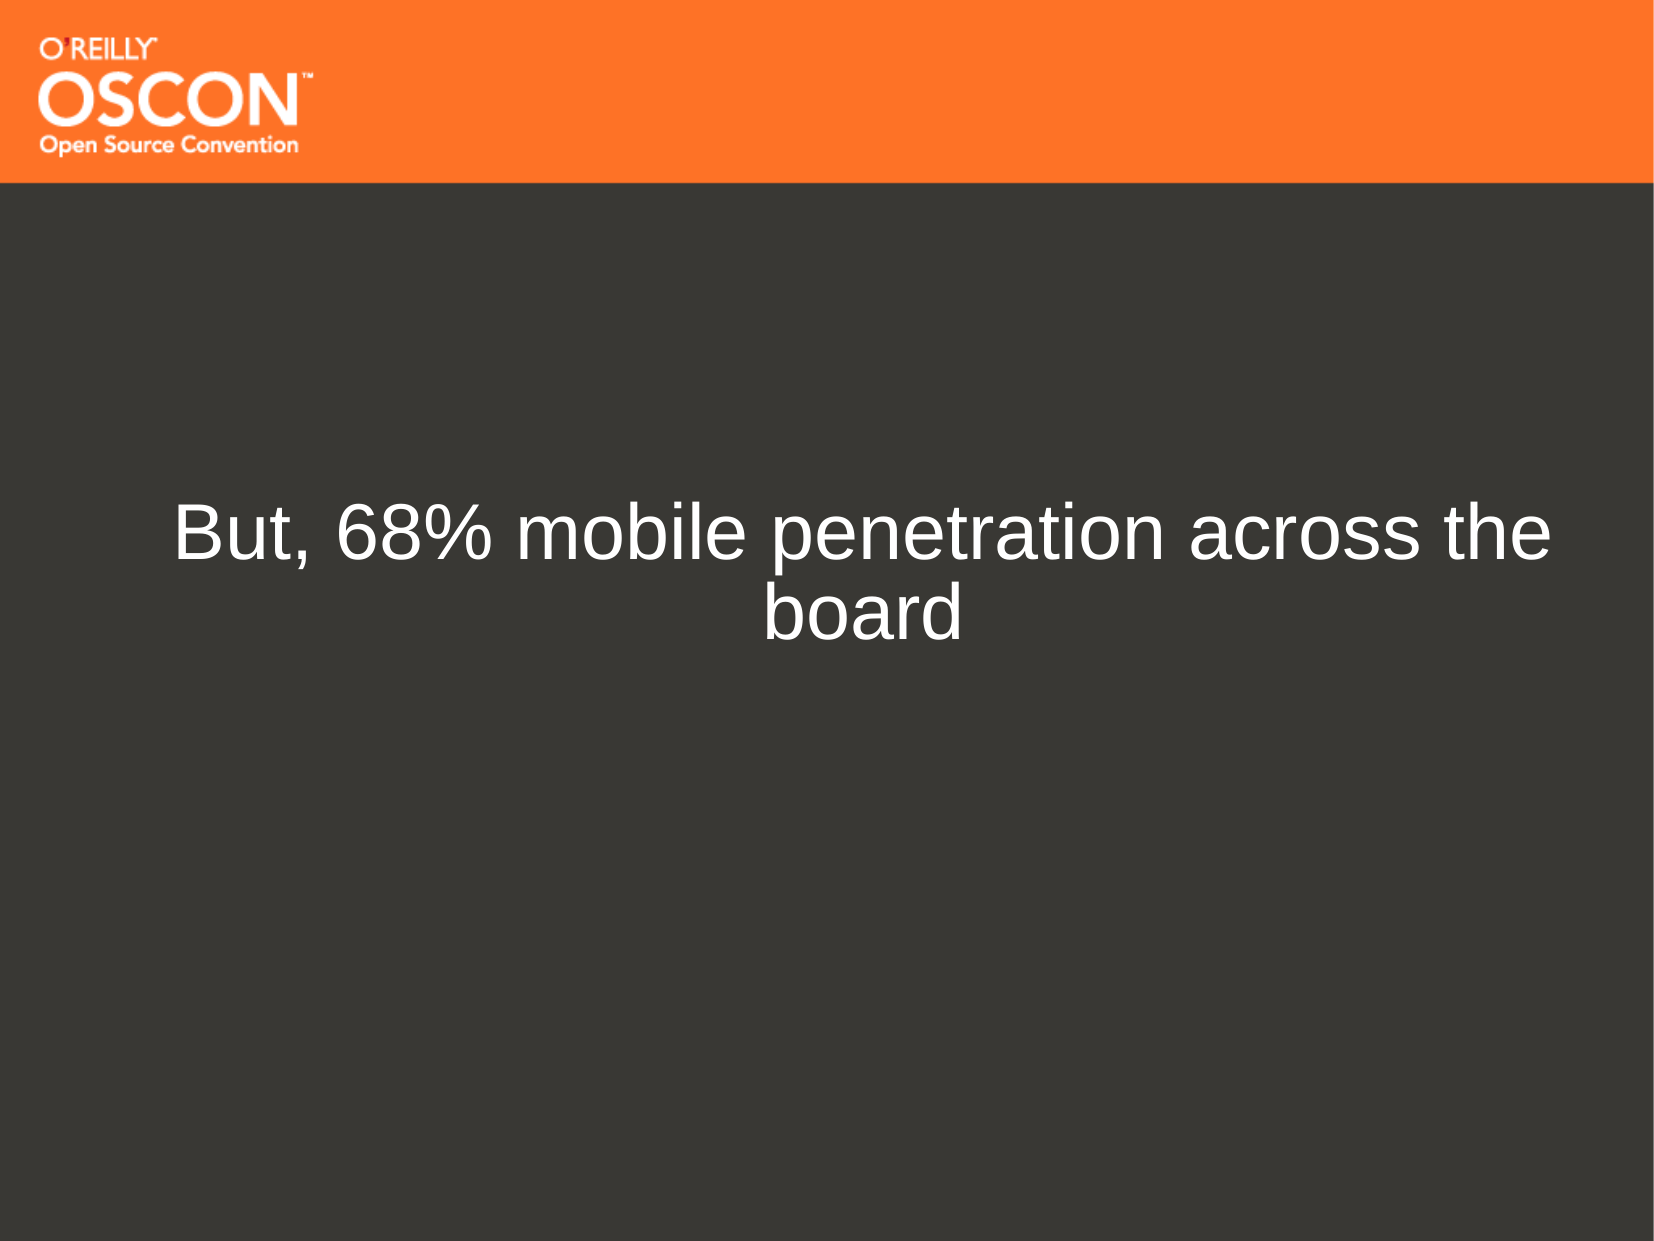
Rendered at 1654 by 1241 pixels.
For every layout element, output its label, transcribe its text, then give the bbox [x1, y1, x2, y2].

list But, 68% mobile penetration across the board [37, 219, 1628, 1218]
title [356, 31, 1624, 187]
picture [0, 0, 1654, 1241]
